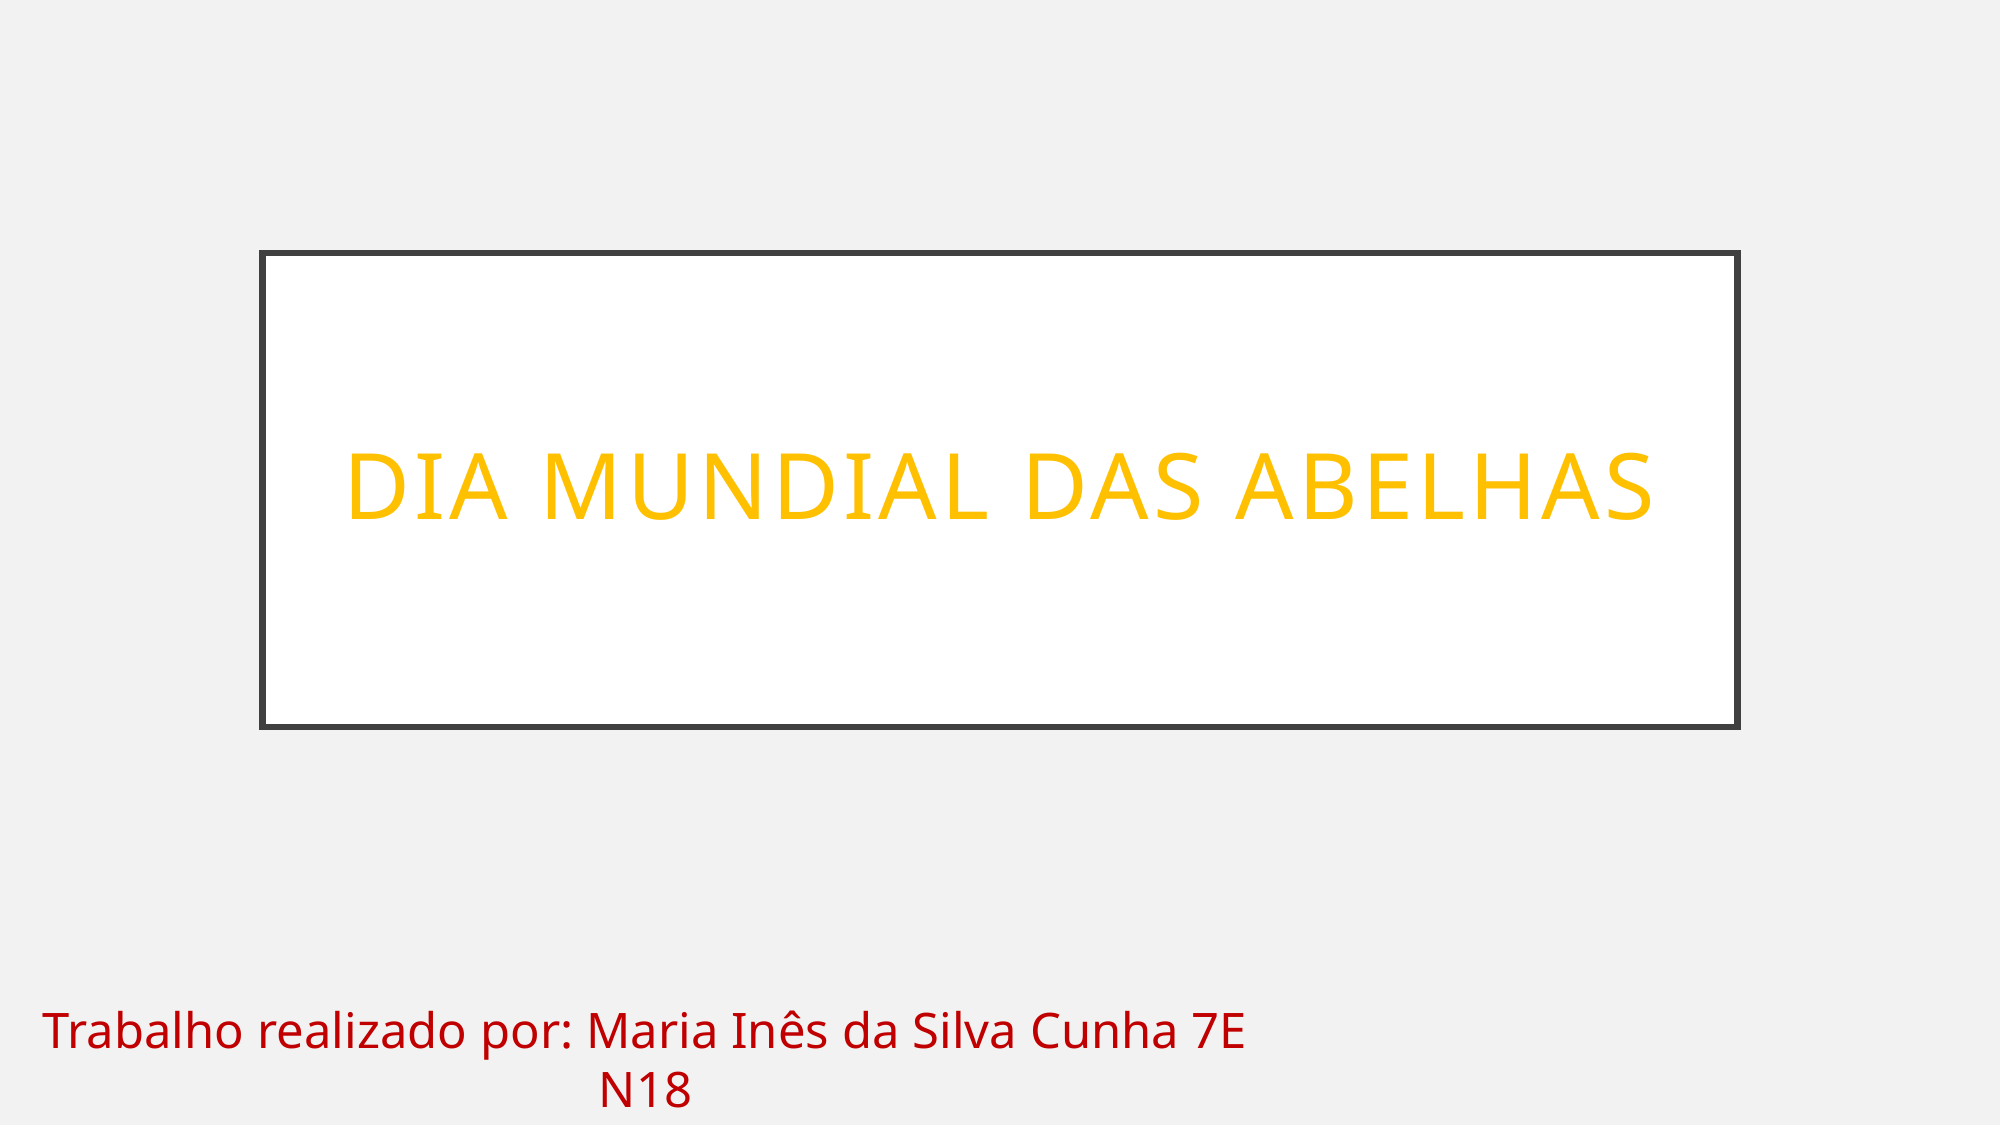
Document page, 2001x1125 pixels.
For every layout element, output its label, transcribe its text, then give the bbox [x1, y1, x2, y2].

subtitle Trabalho realizado por: Maria Inês da Silva Cunha 7E N18 [0, 992, 1292, 1125]
title Dia Mundial das Abelhas [262, 253, 1738, 727]
